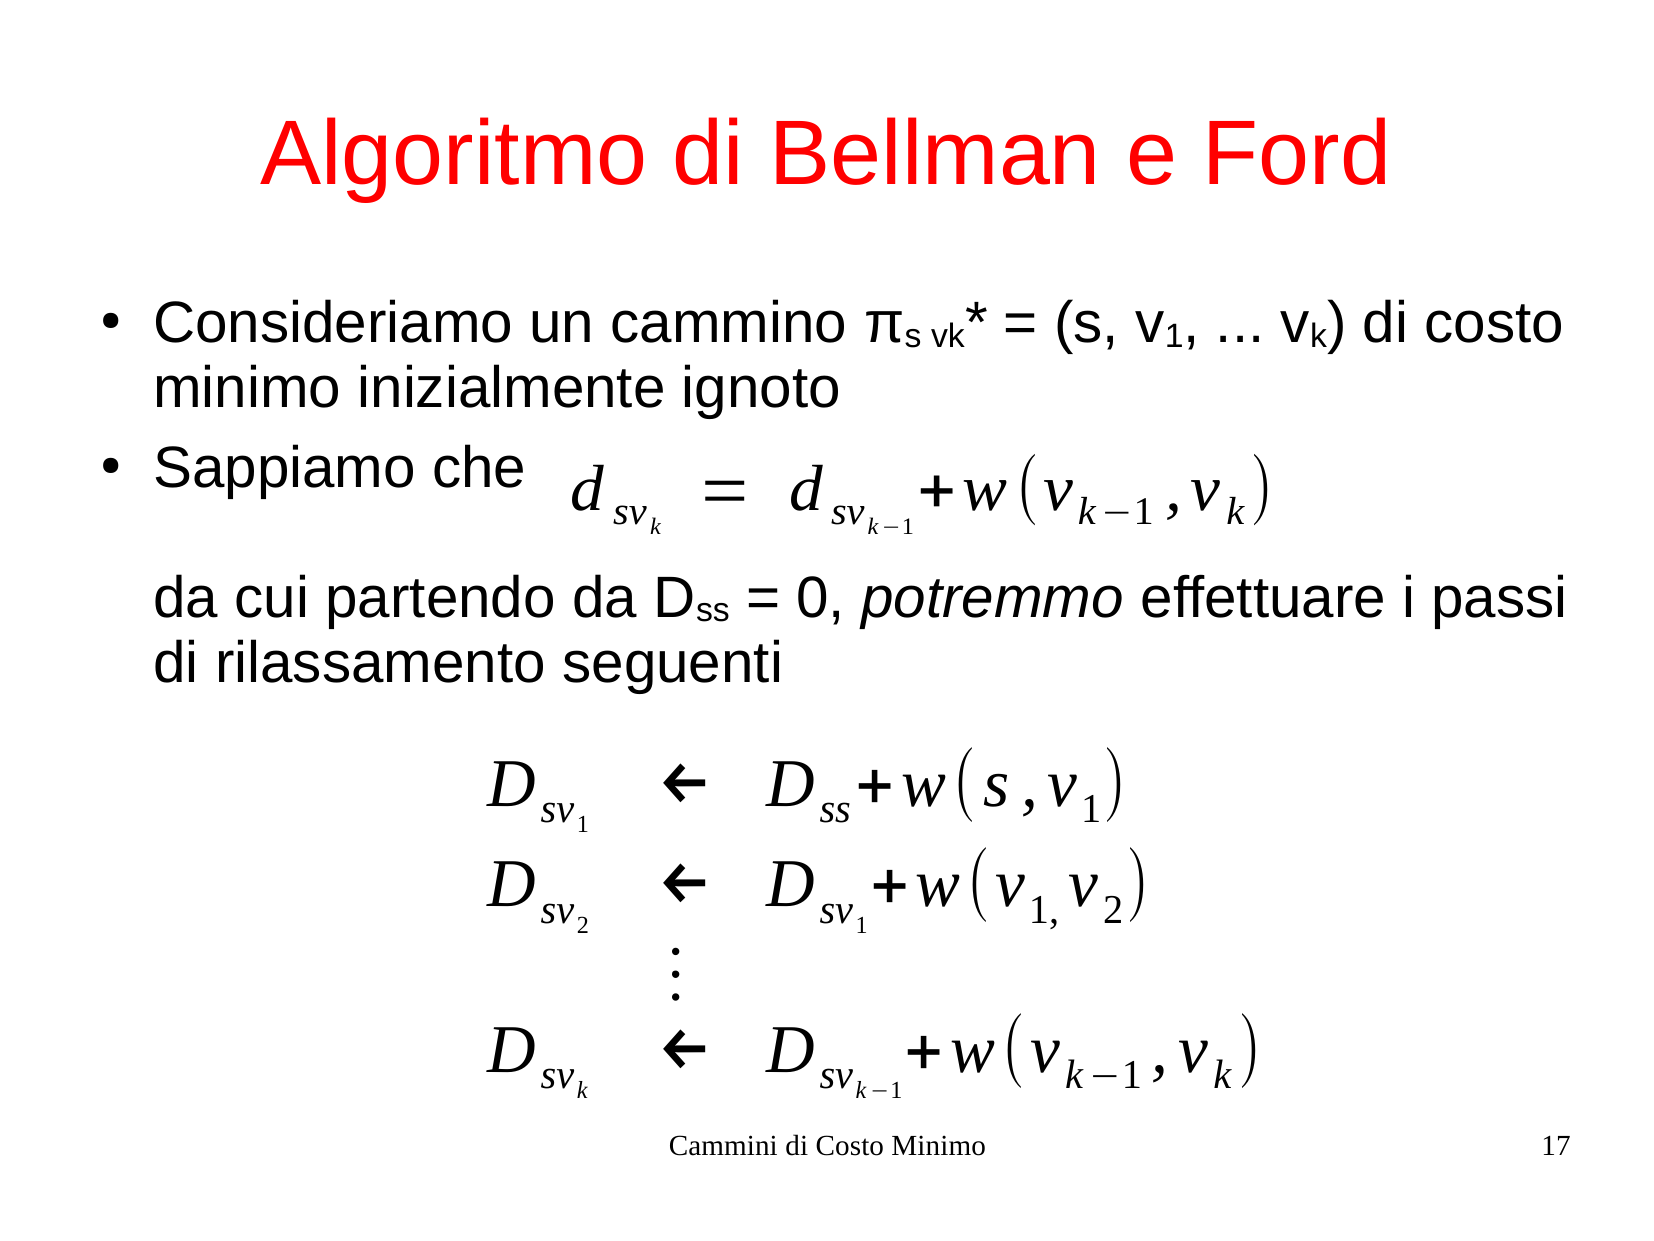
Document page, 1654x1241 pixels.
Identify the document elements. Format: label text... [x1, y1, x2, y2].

list Consideriamo un cammino πs vk* = (s, v1, ... vk) di costo minimo inizialmente ignoto Sappiamo che da cui partendo da Dss = 0, potremmo effettuare i passi di rilassamento seguenti [82, 290, 1571, 1109]
chart [562, 450, 1280, 540]
title Algoritmo di Bellman e Ford [82, 49, 1571, 257]
chart [476, 737, 1267, 1105]
